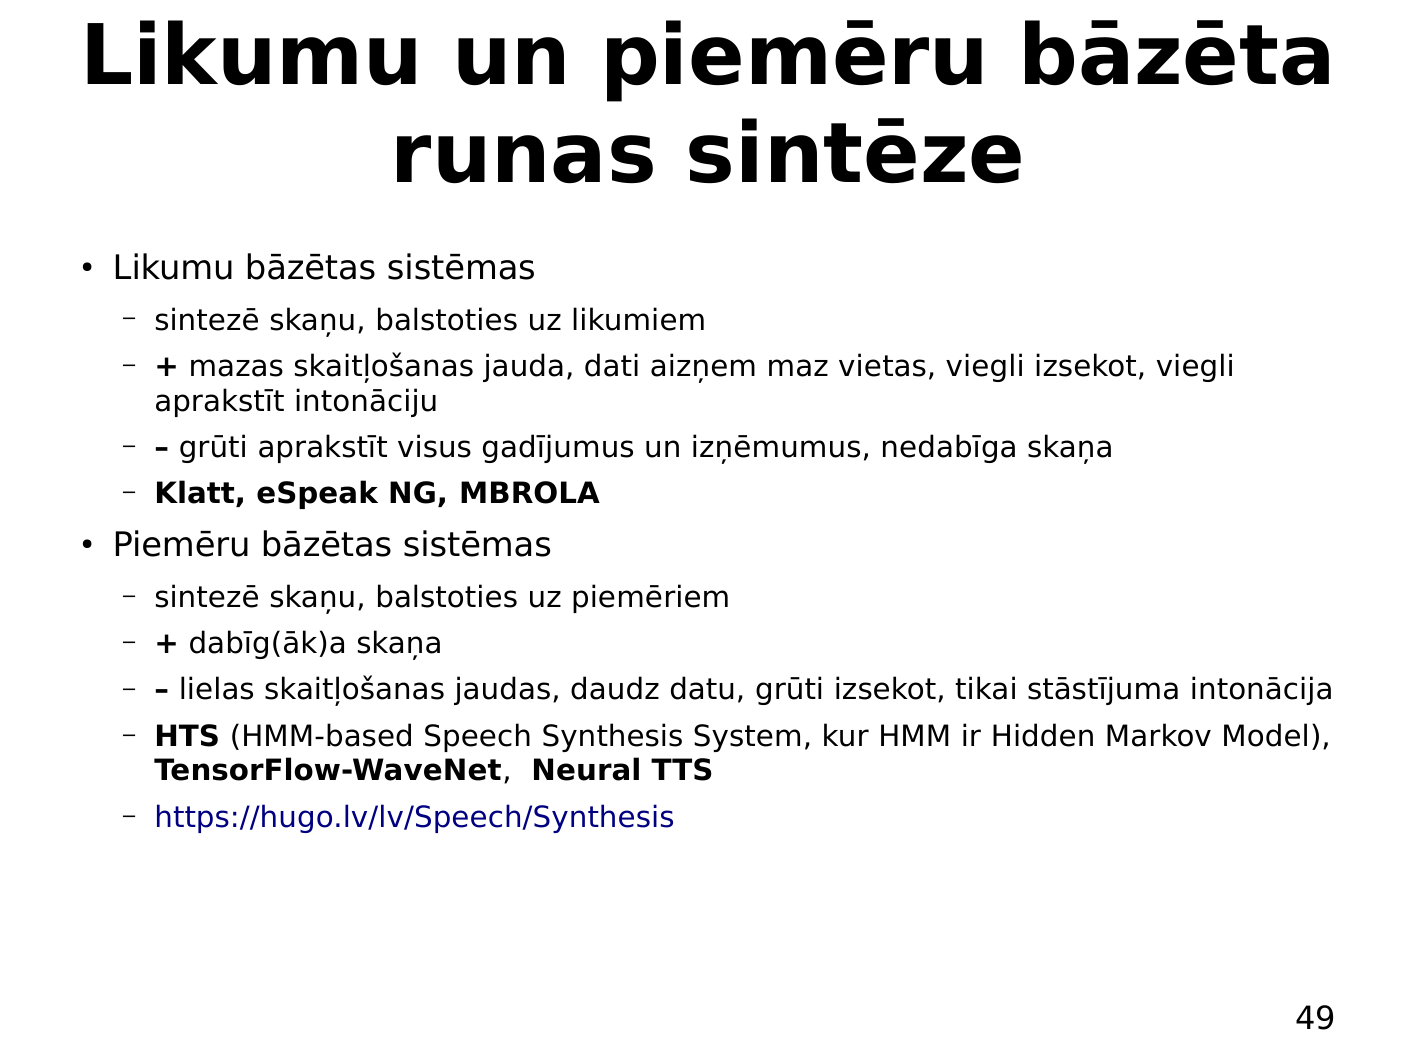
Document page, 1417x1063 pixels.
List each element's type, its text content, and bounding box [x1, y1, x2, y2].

list Likumu bāzētas sistēmas sintezē skaņu, balstoties uz likumiem + mazas skaitļošanas jauda, dati aizņem maz vietas, viegli izsekot, viegli aprakstīt intonāciju – grūti aprakstīt visus gadījumus un izņēmumus, nedabīga skaņa Klatt, eSpeak NG, MBROLA Piemēru bāzētas sistēmas sintezē skaņu, balstoties uz piemēriem + dabīg(āk)a skaņa – lielas skaitļošanas jaudas, daudz datu, grūti izsekot, tikai stāstījuma intonācija HTS (HMM-based Speech Synthesis System, kur HMM ir Hidden Markov Model), TensorFlow-WaveNet, Neural TTS https://hugo.lv/lv/Speech/Synthesis [70, 248, 1346, 865]
title Likumu un piemēru bāzēta runas sintēze [70, 7, 1346, 203]
